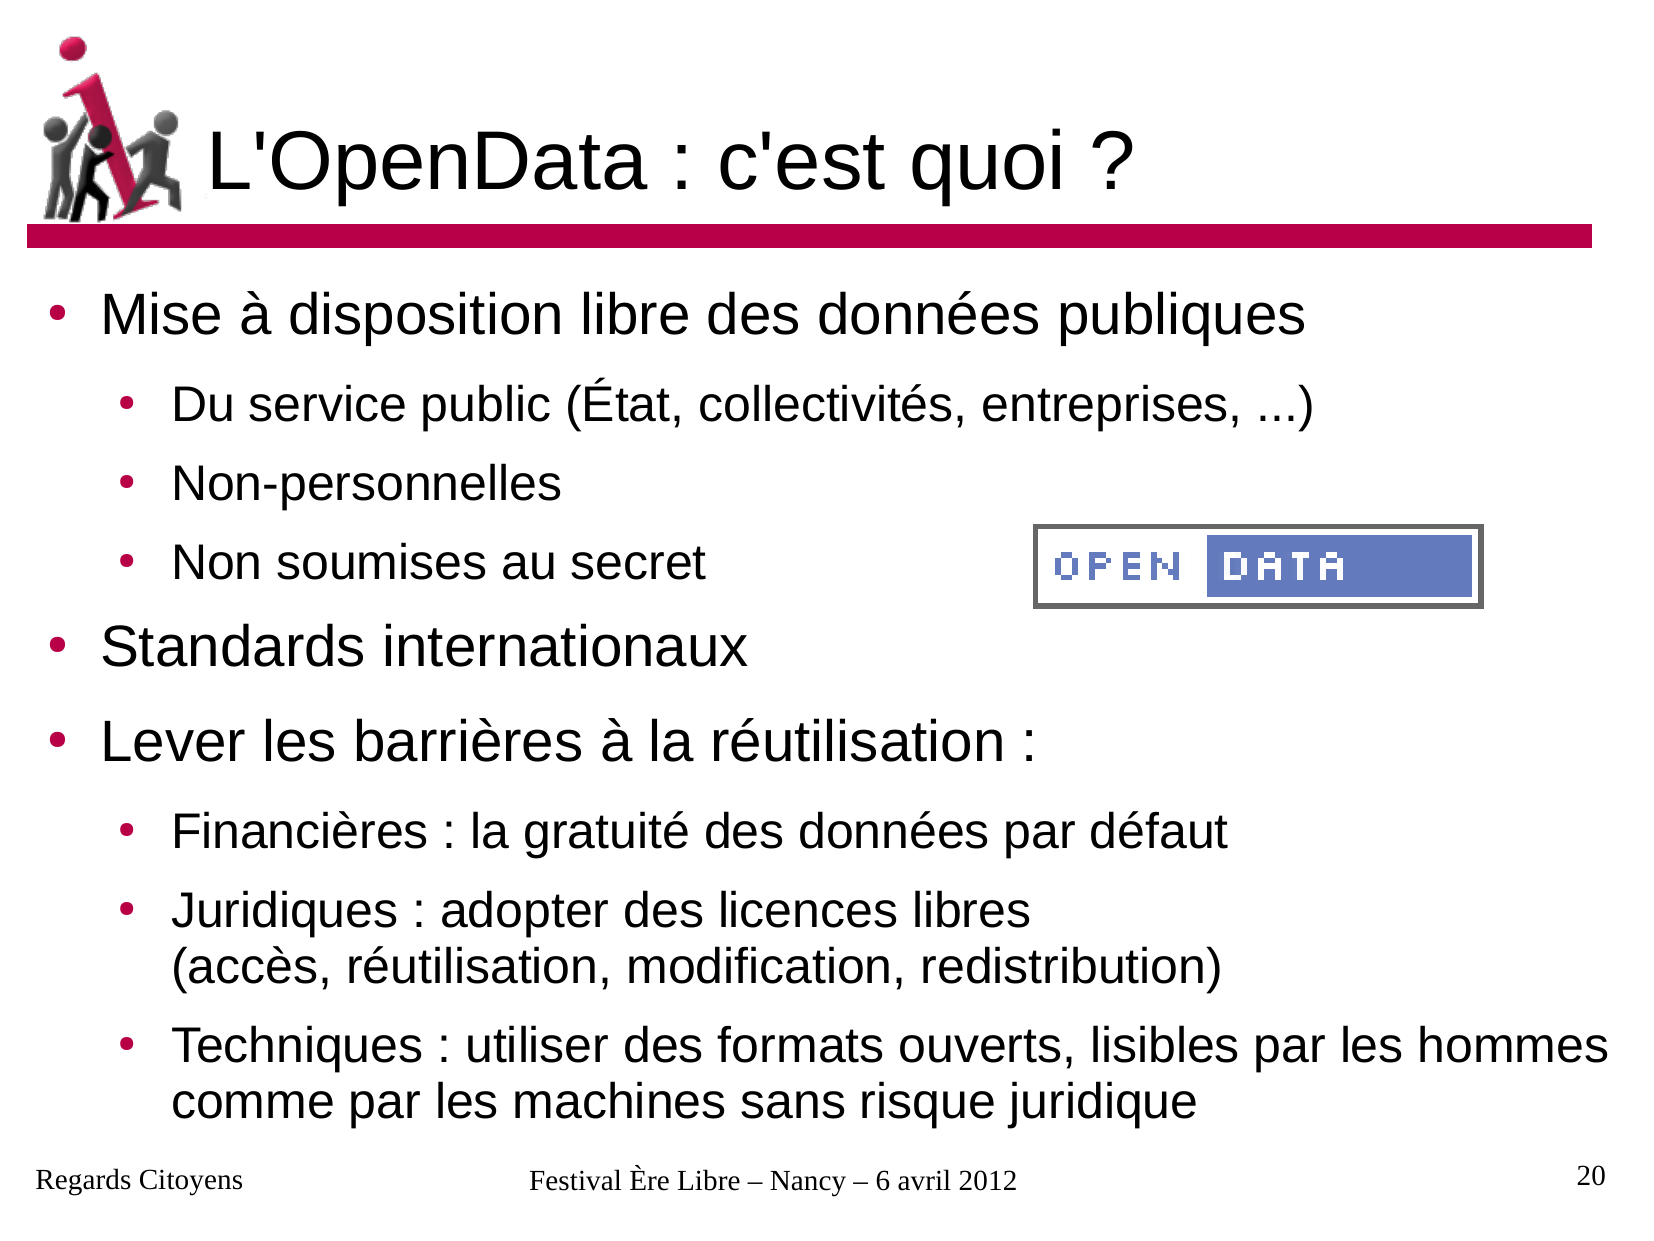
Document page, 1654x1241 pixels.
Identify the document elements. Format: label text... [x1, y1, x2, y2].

title L'OpenData : c'est quoi ? [206, 64, 1654, 258]
list Mise à disposition libre des données publiques Du service public (État, collectivités, entreprises, ...) Non-personnelles Non soumises au secret Standards internationaux Lever les barrières à la réutilisation : Financières : la gratuité des données par défaut Juridiques : adopter des licences libres (accès, réutilisation, modification, redistribution) Techniques : utiliser des formats ouverts, lisibles par les hommes comme par les machines sans risque juridique [29, 177, 1654, 1241]
picture [1033, 524, 1484, 609]
picture [27, 31, 208, 224]
